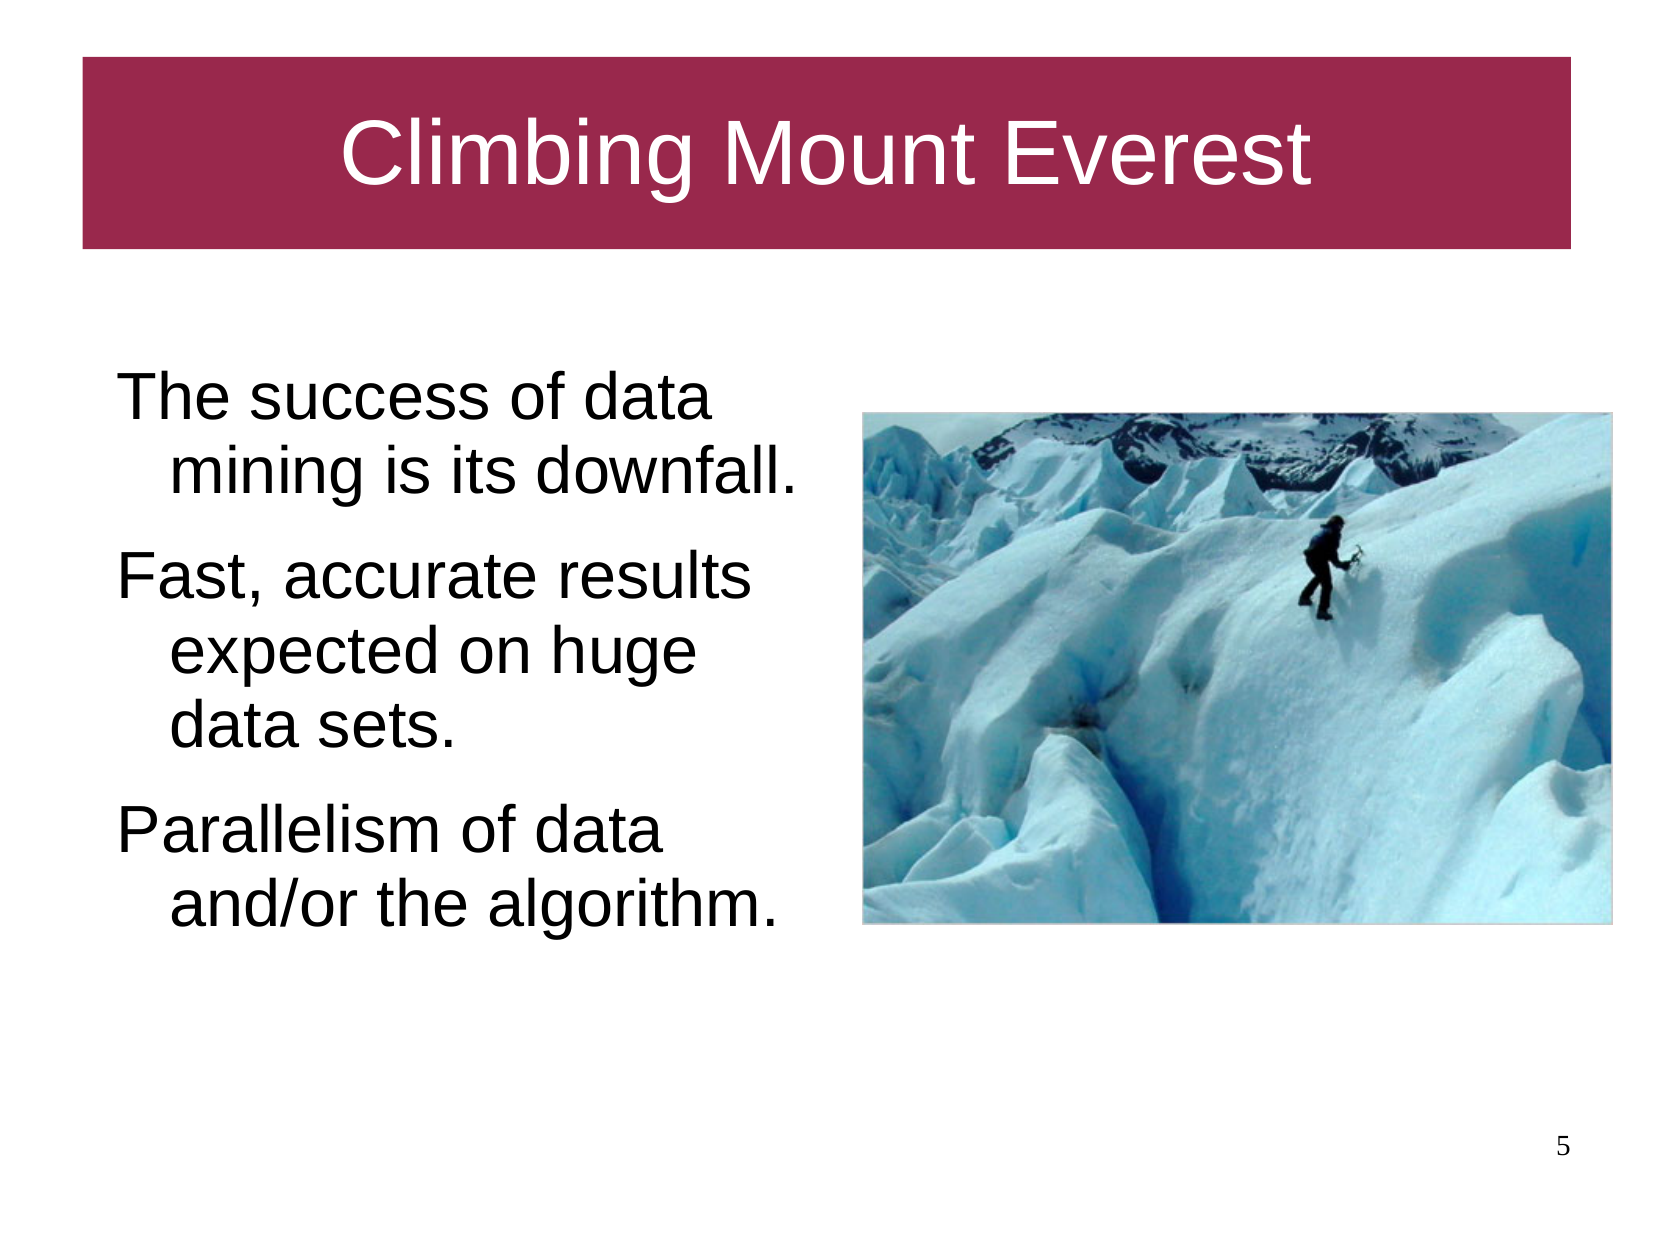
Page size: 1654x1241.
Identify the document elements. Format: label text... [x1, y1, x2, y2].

title Climbing Mount Everest [82, 56, 1571, 250]
picture [862, 412, 1613, 925]
list The success of data mining is its downfall. Fast, accurate results expected on huge data sets. Parallelism of data and/or the algorithm. [98, 358, 826, 1163]
